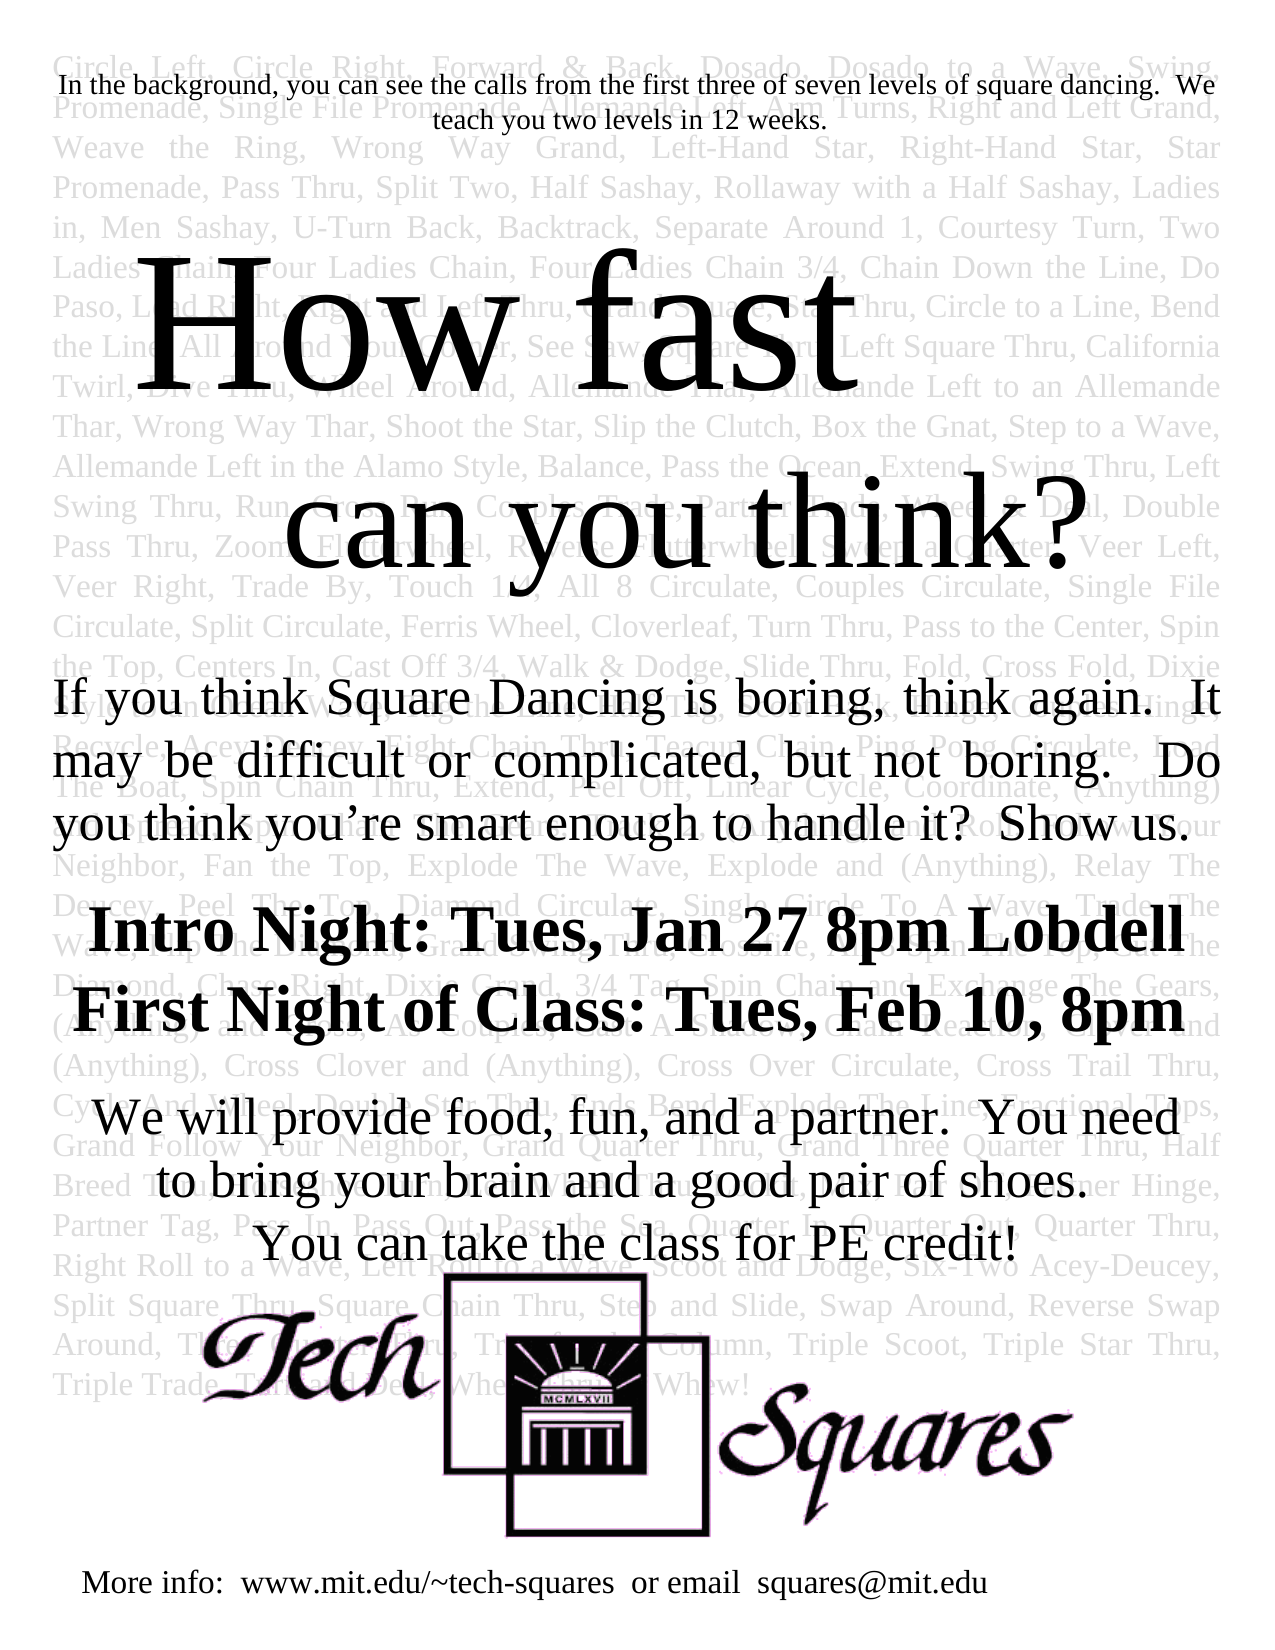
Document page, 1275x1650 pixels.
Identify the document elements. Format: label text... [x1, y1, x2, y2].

text_box If you think Square Dancing is boring, think again. It may be difficult or complicated, but not boring. Do you think you’re smart enough to handle it? Show us. [37, 654, 1238, 859]
text_box Circle Left, Circle Right, Forward & Back, Dosado, Dosado to a Wave, Swing, Promenade, Single File Promenade, Allemande Left, Arm Turns, Right and Left Grand, Weave the Ring, Wrong Way Grand, Left-Hand Star, Right-Hand Star, Star Promenade, Pass Thru, Split Two, Half Sashay, Rollaway with a Half Sashay, Ladies in, Men Sashay, U-Turn Back, Backtrack, Separate Around 1, Courtesy Turn, Two Ladies Chain, Four Ladies Chain, Four Ladies Chain 3/4, Chain Down the Line, Do Paso, Lead Right, Right and Left Thru, Grand Square, Star Thru, Circle to a Line, Bend the Line, All Around Your Corner, See Saw, Square Thru, Left Square Thru, California Twirl, Dive Thru, Wheel Around, Allemande Thar, Allemande Left to an Allemande Thar, Wrong Way Thar, Shoot the Star, Slip the Clutch, Box the Gnat, Step to a Wave, Allemande Left in the Alamo Style, Balance, Pass the Ocean, Extend, Swing Thru, Left Swing Thru, Run, Cross Run, Couples Trade, Partner Trade, Wheel & Deal, Double Pass Thru, Zoom, Flutterwheel, Reverse Flutterwheel, Sweep a Quarter, Veer Left, Veer Right, Trade By, Touch 1/4, All 8 Circulate, Couples Circulate, Single File Circulate, Split Circulate, Ferris Wheel, Cloverleaf, Turn Thru, Pass to the Center, Spin the Top, Centers In, Cast Off 3/4, Walk & Dodge, Slide Thru, Fold, Cross Fold, Dixie Style to an Ocean Wave, Tag the Line, Half Tag, Scoot Back, Hinge, Couples Hinge, Recycle, Acey Deucey, Eight Chain Thru, Teacup Chain, Ping Pong Circulate, Load The Boat, Spin Chain Thru, Extend, Peel Off, Linear Cycle, Coordinate, (Anything) and Spread, Spin Chain The Gears, Track 2, (Anything) and Roll, Follow Your Neighbor, Fan the Top, Explode The Wave, Explode and (Anything), Relay The Deucey, Peel The Top, Diamond Circulate, Single Circle To A Wave, Trade The Wave, Flip The Diamond, Grand Swing Thru, Crossfire, All 8 Spin The Top, Cut The Diamond, Chase Right, Dixie Grand, 3/4 Tag, Spin Chain and Exchange The Gears, (Anything) and Cross, As Couples, Cast A Shadow, Chain Reaction, Clover and (Anything), Cross Clover and (Anything), Cross Over Circulate, Cross Trail Thru, Cycle And Wheel, Double Star Thru, Ends Bend, Explode The Line, Fractional Tops, Grand Follow Your Neighbor, Grand Quarter Thru, Grand Three Quarter Thru, Half Breed Thru, Horseshoe Turn, Left Wheel Thru, Lockit, Mix, Pair Off, Partner Hinge, Partner Tag, Pass In, Pass Out, Pass the Sea, Quarter In, Quarter Out, Quarter Thru, Right Roll to a Wave, Left Roll to a Wave, Scoot and Dodge, Six-Two Acey-Deucey, Split Square Thru, Square Chain Thru, Step and Slide, Swap Around, Reverse Swap Around, Three Quarter Thru, Transfer the Column, Triple Scoot, Triple Star Thru, Triple Trade, Turn and Deal, Wheel Thru. , Whew! [1078, 1053, 1238, 1411]
text_box Intro Night: Tues, Jan 27 8pm Lobdell First Night of Class: Tues, Feb 10, 8pm [37, 877, 1238, 1053]
text_box More info: www.mit.edu/~tech-squares or email squares@mit.edu [66, 1533, 1207, 1612]
picture [197, 1279, 1078, 1533]
text_box How fast can you think? [117, 181, 1174, 603]
text_box Circle Left, Circle Right, Forward & Back, Dosado, Dosado to a Wave, Swing, Promenade, Single File Promenade, Allemande Left, Arm Turns, Right and Left Grand, Weave the Ring, Wrong Way Grand, Left-Hand Star, Right-Hand Star, Star Promenade, Pass Thru, Split Two, Half Sashay, Rollaway with a Half Sashay, Ladies in, Men Sashay, U-Turn Back, Backtrack, Separate Around 1, Courtesy Turn, Two Ladies Chain, Four Ladies Chain, Four Ladies Chain 3/4, Chain Down the Line, Do Paso, Lead Right, Right and Left Thru, Grand Square, Star Thru, Circle to a Line, Bend the Line, All Around Your Corner, See Saw, Square Thru, Left Square Thru, California Twirl, Dive Thru, Wheel Around, Allemande Thar, Allemande Left to an Allemande Thar, Wrong Way Thar, Shoot the Star, Slip the Clutch, Box the Gnat, Step to a Wave, Allemande Left in the Alamo Style, Balance, Pass the Ocean, Extend, Swing Thru, Left Swing Thru, Run, Cross Run, Couples Trade, Partner Trade, Wheel & Deal, Double Pass Thru, Zoom, Flutterwheel, Reverse Flutterwheel, Sweep a Quarter, Veer Left, Veer Right, Trade By, Touch 1/4, All 8 Circulate, Couples Circulate, Single File Circulate, Split Circulate, Ferris Wheel, Cloverleaf, Turn Thru, Pass to the Center, Spin the Top, Centers In, Cast Off 3/4, Walk & Dodge, Slide Thru, Fold, Cross Fold, Dixie Style to an Ocean Wave, Tag the Line, Half Tag, Scoot Back, Hinge, Couples Hinge, Recycle, Acey Deucey, Eight Chain Thru, Teacup Chain, Ping Pong Circulate, Load The Boat, Spin Chain Thru, Extend, Peel Off, Linear Cycle, Coordinate, (Anything) and Spread, Spin Chain The Gears, Track 2, (Anything) and Roll, Follow Your Neighbor, Fan the Top, Explode The Wave, Explode and (Anything), Relay The Deucey, Peel The Top, Diamond Circulate, Single Circle To A Wave, Trade The Wave, Flip The Diamond, Grand Swing Thru, Crossfire, All 8 Spin The Top, Cut The Diamond, Chase Right, Dixie Grand, 3/4 Tag, Spin Chain and Exchange The Gears, (Anything) and Cross, As Couples, Cast A Shadow, Chain Reaction, Clover and (Anything), Cross Clover and (Anything), Cross Over Circulate, Cross Trail Thru, Cycle And Wheel, Double Star Thru, Ends Bend, Explode The Line, Fractional Tops, Grand Follow Your Neighbor, Grand Quarter Thru, Grand Three Quarter Thru, Half Breed Thru, Horseshoe Turn, Left Wheel Thru, Lockit, Mix, Pair Off, Partner Hinge, Partner Tag, Pass In, Pass Out, Pass the Sea, Quarter In, Quarter Out, Quarter Thru, Right Roll to a Wave, Left Roll to a Wave, Scoot and Dodge, Six-Two Acey-Deucey, Split Square Thru, Square Chain Thru, Step and Slide, Swap Around, Reverse Swap Around, Three Quarter Thru, Transfer the Column, Triple Scoot, Triple Star Thru, Triple Trade, Turn and Deal, Wheel Thru. , Whew! [37, 1053, 197, 1411]
text_box Circle Left, Circle Right, Forward & Back, Dosado, Dosado to a Wave, Swing, Promenade, Single File Promenade, Allemande Left, Arm Turns, Right and Left Grand, Weave the Ring, Wrong Way Grand, Left-Hand Star, Right-Hand Star, Star Promenade, Pass Thru, Split Two, Half Sashay, Rollaway with a Half Sashay, Ladies in, Men Sashay, U-Turn Back, Backtrack, Separate Around 1, Courtesy Turn, Two Ladies Chain, Four Ladies Chain, Four Ladies Chain 3/4, Chain Down the Line, Do Paso, Lead Right, Right and Left Thru, Grand Square, Star Thru, Circle to a Line, Bend the Line, All Around Your Corner, See Saw, Square Thru, Left Square Thru, California Twirl, Dive Thru, Wheel Around, Allemande Thar, Allemande Left to an Allemande Thar, Wrong Way Thar, Shoot the Star, Slip the Clutch, Box the Gnat, Step to a Wave, Allemande Left in the Alamo Style, Balance, Pass the Ocean, Extend, Swing Thru, Left Swing Thru, Run, Cross Run, Couples Trade, Partner Trade, Wheel & Deal, Double Pass Thru, Zoom, Flutterwheel, Reverse Flutterwheel, Sweep a Quarter, Veer Left, Veer Right, Trade By, Touch 1/4, All 8 Circulate, Couples Circulate, Single File Circulate, Split Circulate, Ferris Wheel, Cloverleaf, Turn Thru, Pass to the Center, Spin the Top, Centers In, Cast Off 3/4, Walk & Dodge, Slide Thru, Fold, Cross Fold, Dixie Style to an Ocean Wave, Tag the Line, Half Tag, Scoot Back, Hinge, Couples Hinge, Recycle, Acey Deucey, Eight Chain Thru, Teacup Chain, Ping Pong Circulate, Load The Boat, Spin Chain Thru, Extend, Peel Off, Linear Cycle, Coordinate, (Anything) and Spread, Spin Chain The Gears, Track 2, (Anything) and Roll, Follow Your Neighbor, Fan the Top, Explode The Wave, Explode and (Anything), Relay The Deucey, Peel The Top, Diamond Circulate, Single Circle To A Wave, Trade The Wave, Flip The Diamond, Grand Swing Thru, Crossfire, All 8 Spin The Top, Cut The Diamond, Chase Right, Dixie Grand, 3/4 Tag, Spin Chain and Exchange The Gears, (Anything) and Cross, As Couples, Cast A Shadow, Chain Reaction, Clover and (Anything), Cross Clover and (Anything), Cross Over Circulate, Cross Trail Thru, Cycle And Wheel, Double Star Thru, Ends Bend, Explode The Line, Fractional Tops, Grand Follow Your Neighbor, Grand Quarter Thru, Grand Three Quarter Thru, Half Breed Thru, Horseshoe Turn, Left Wheel Thru, Lockit, Mix, Pair Off, Partner Hinge, Partner Tag, Pass In, Pass Out, Pass the Sea, Quarter In, Quarter Out, Quarter Thru, Right Roll to a Wave, Left Roll to a Wave, Scoot and Dodge, Six-Two Acey-Deucey, Split Square Thru, Square Chain Thru, Step and Slide, Swap Around, Reverse Swap Around, Three Quarter Thru, Transfer the Column, Triple Scoot, Triple Star Thru, Triple Trade, Turn and Deal, Wheel Thru. , Whew! [37, 144, 1238, 654]
text_box We will provide food, fun, and a partner. You need to bring your brain and a good pair of shoes. You can take the class for PE credit! [69, 1074, 1204, 1279]
text_box In the background, you can see the calls from the first three of seven levels of square dancing. We teach you two levels in 12 weeks. [37, 57, 1238, 144]
